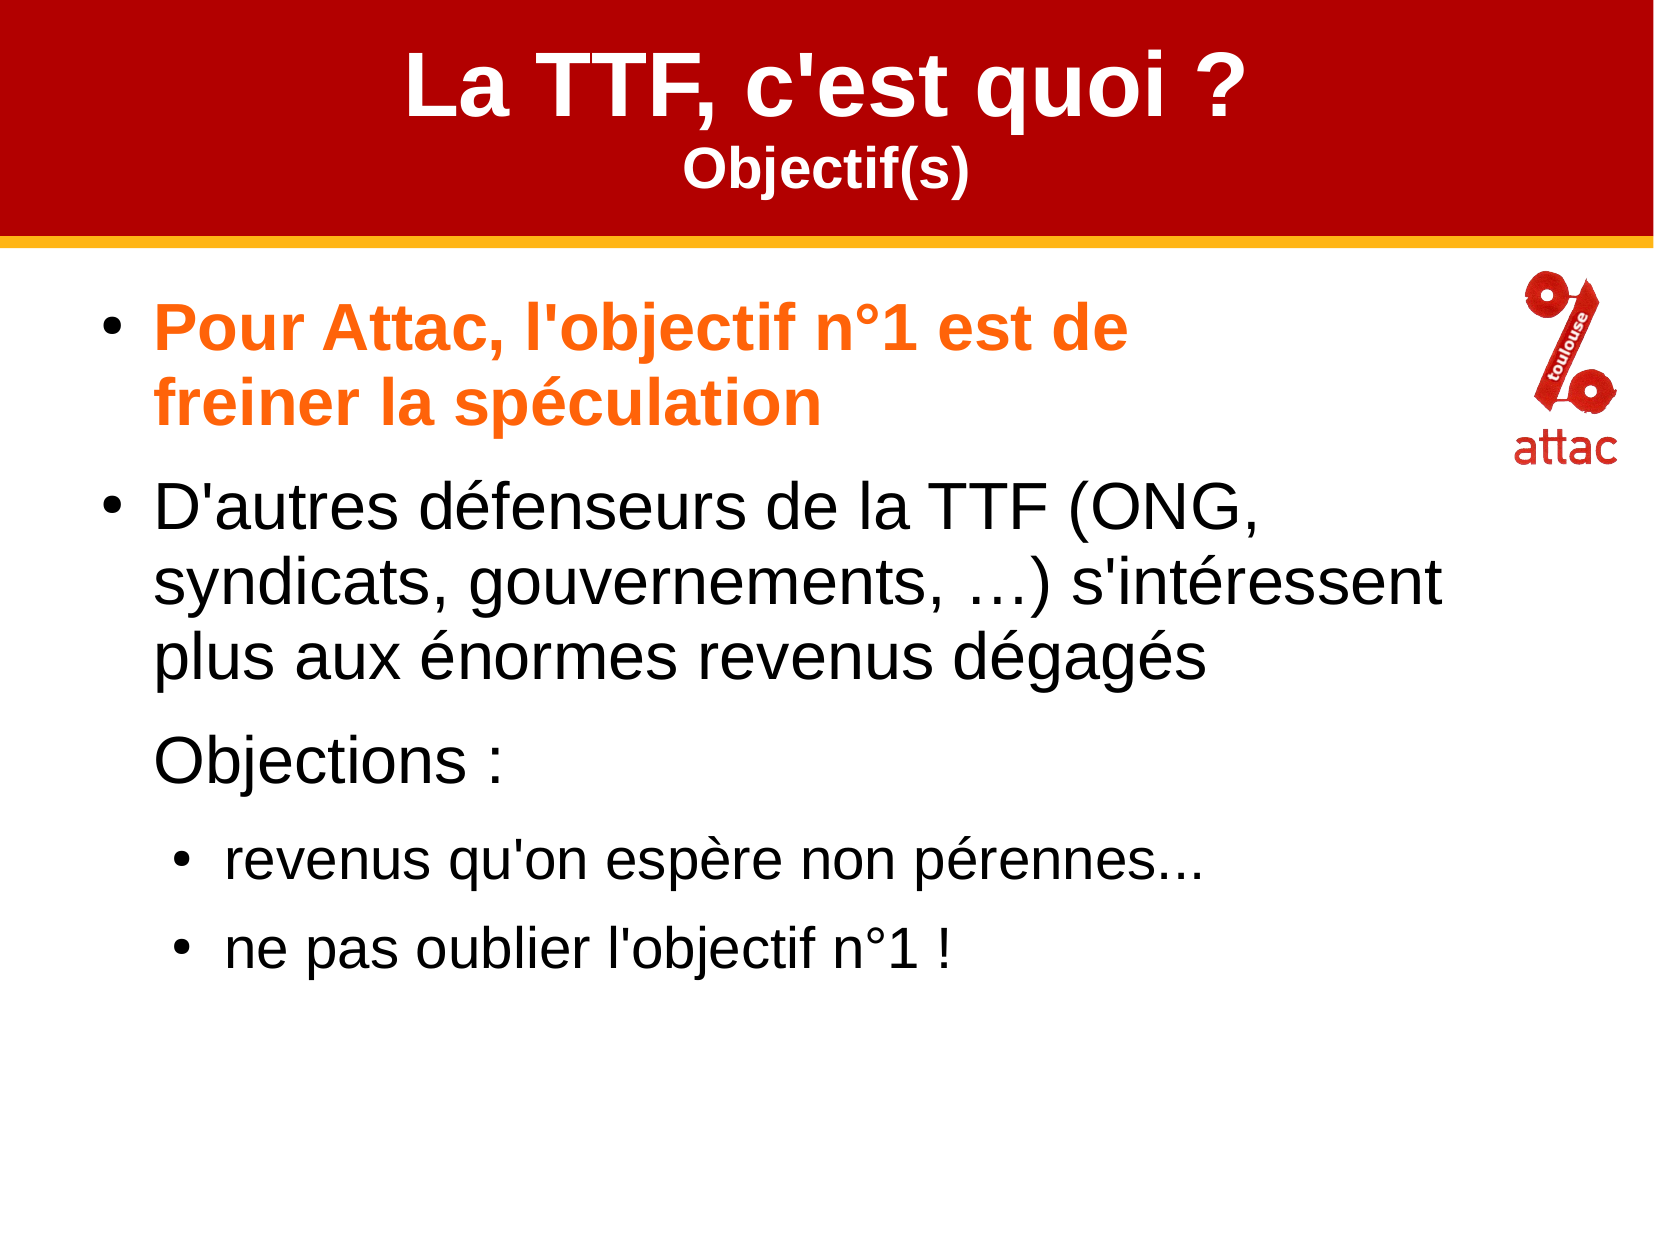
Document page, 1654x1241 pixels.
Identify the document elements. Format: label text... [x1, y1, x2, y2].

title La TTF, c'est quoi ? Objectif(s) [82, 21, 1571, 214]
picture [1509, 265, 1625, 473]
list Pour Attac, l'objectif n°1 est de freiner la spéculation D'autres défenseurs de la TTF (ONG, syndicats, gouvernements, …) s'intéressent plus aux énormes revenus dégagés Objections : revenus qu'on espère non pérennes... ne pas oublier l'objectif n°1 ! [82, 290, 1506, 1109]
